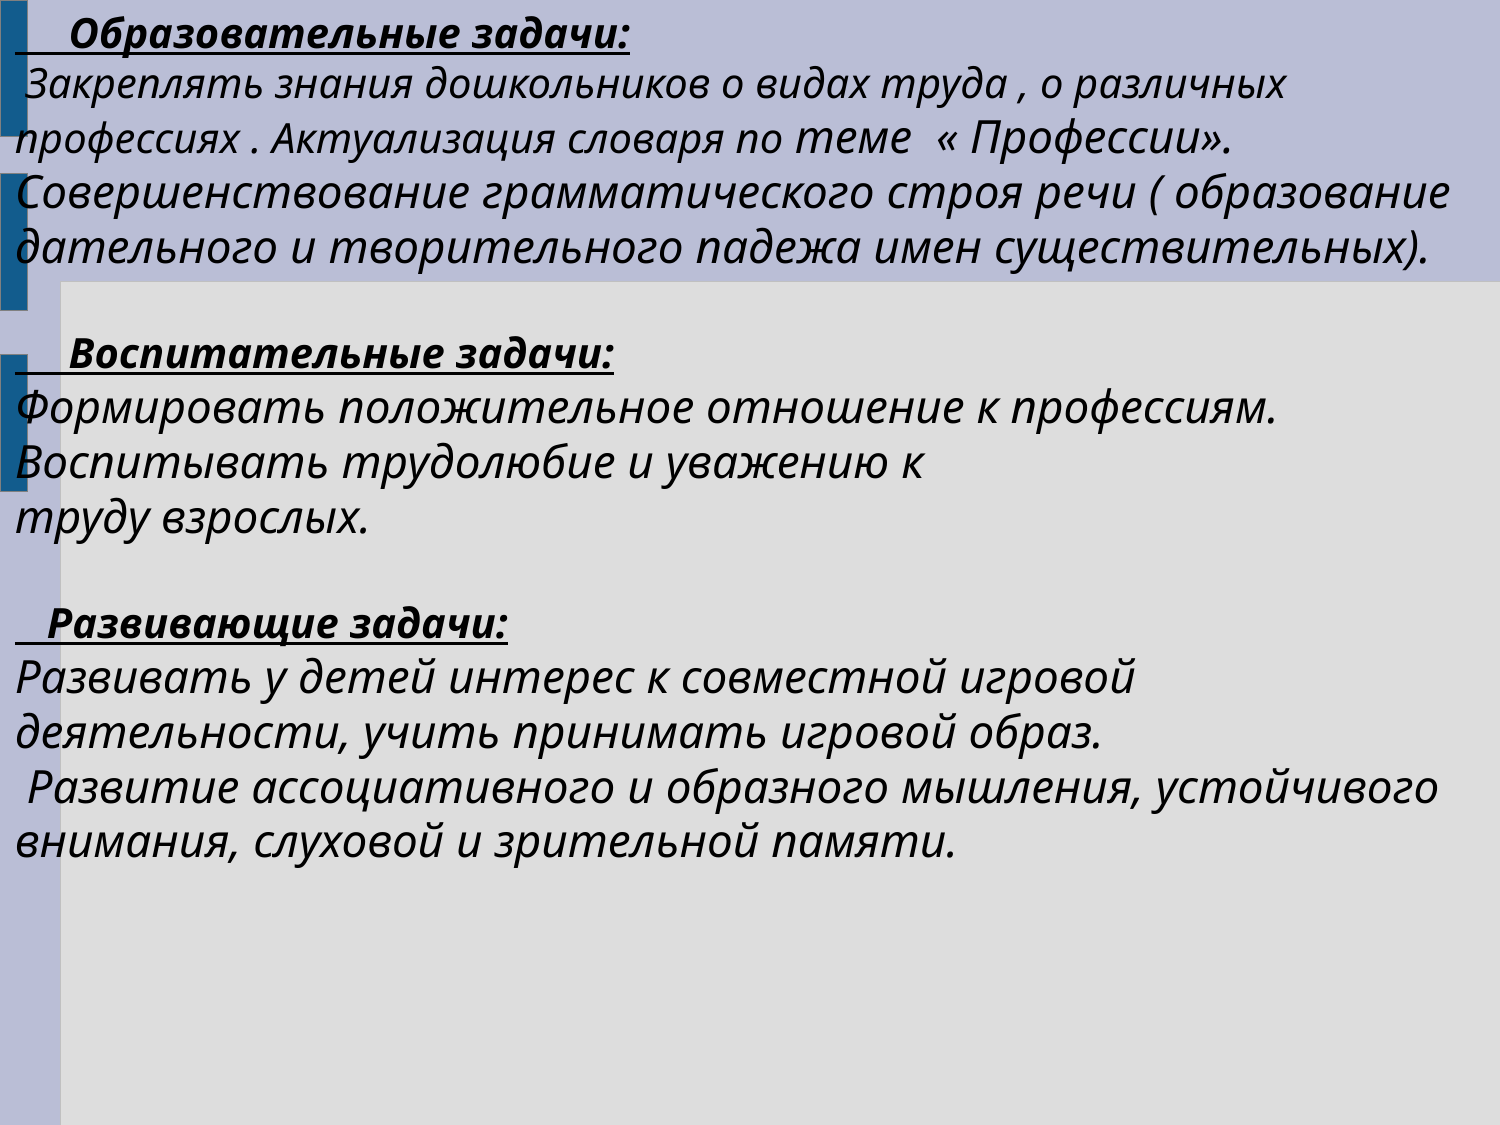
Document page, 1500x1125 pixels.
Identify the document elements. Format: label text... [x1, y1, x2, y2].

text_box Образовательные задачи: Закреплять знания дошкольников о видах труда , о различных профессиях . Актуализация словаря по теме « Профессии». Совершенствование грамматического строя речи ( образование дательного и творительного падежа имен существительных). Воспитательные задачи: Формировать положительное отношение к профессиям. Воспитывать трудолюбие и уважению к труду взрослых. Развивающие задачи: Развивать у детей интерес к совместной игровой деятельности, учить принимать игровой образ. Развитие ассоциативного и образного мышления, устойчивого внимания, слуховой и зрительной памяти. [0, 0, 1500, 980]
